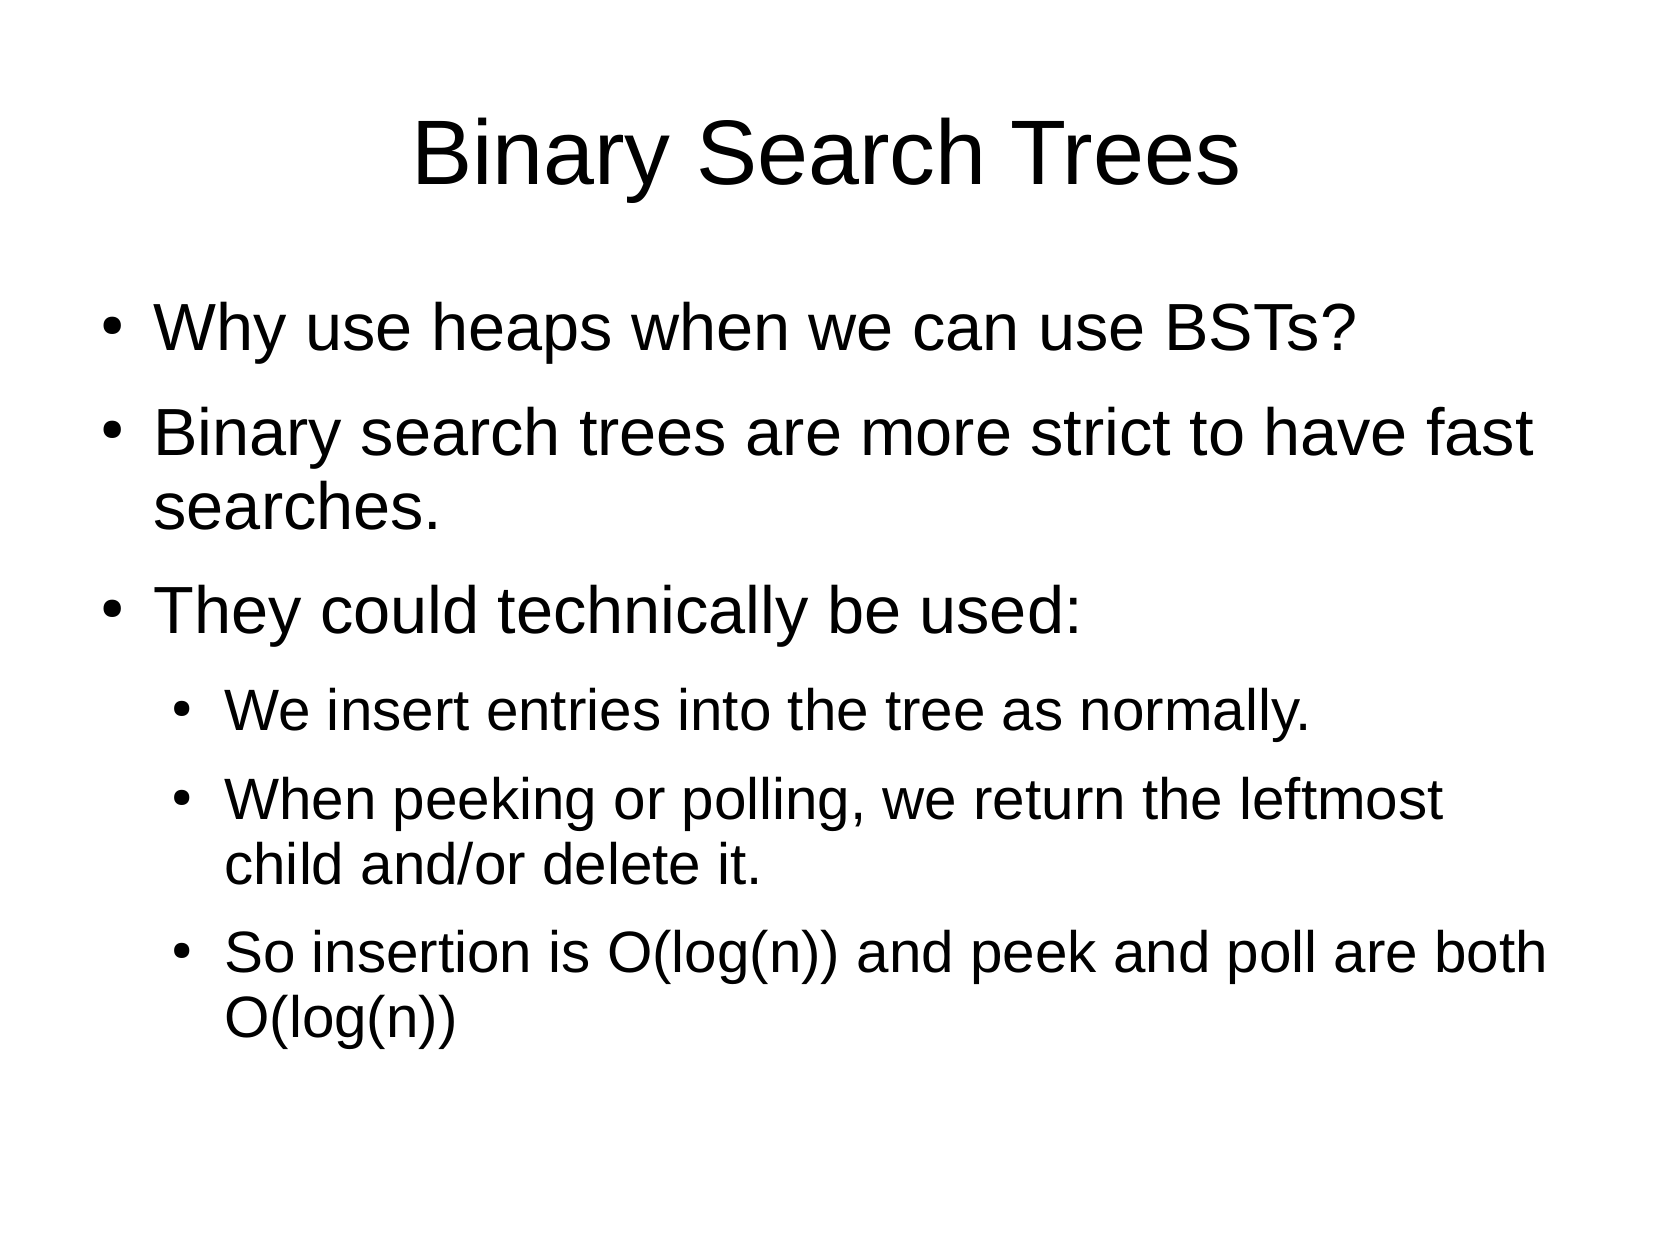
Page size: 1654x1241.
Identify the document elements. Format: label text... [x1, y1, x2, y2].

list Why use heaps when we can use BSTs? Binary search trees are more strict to have fast searches. They could technically be used: We insert entries into the tree as normally. When peeking or polling, we return the leftmost child and/or delete it. So insertion is O(log(n)) and peek and poll are both O(log(n)) [82, 290, 1571, 1094]
title Binary Search Trees [82, 49, 1571, 257]
